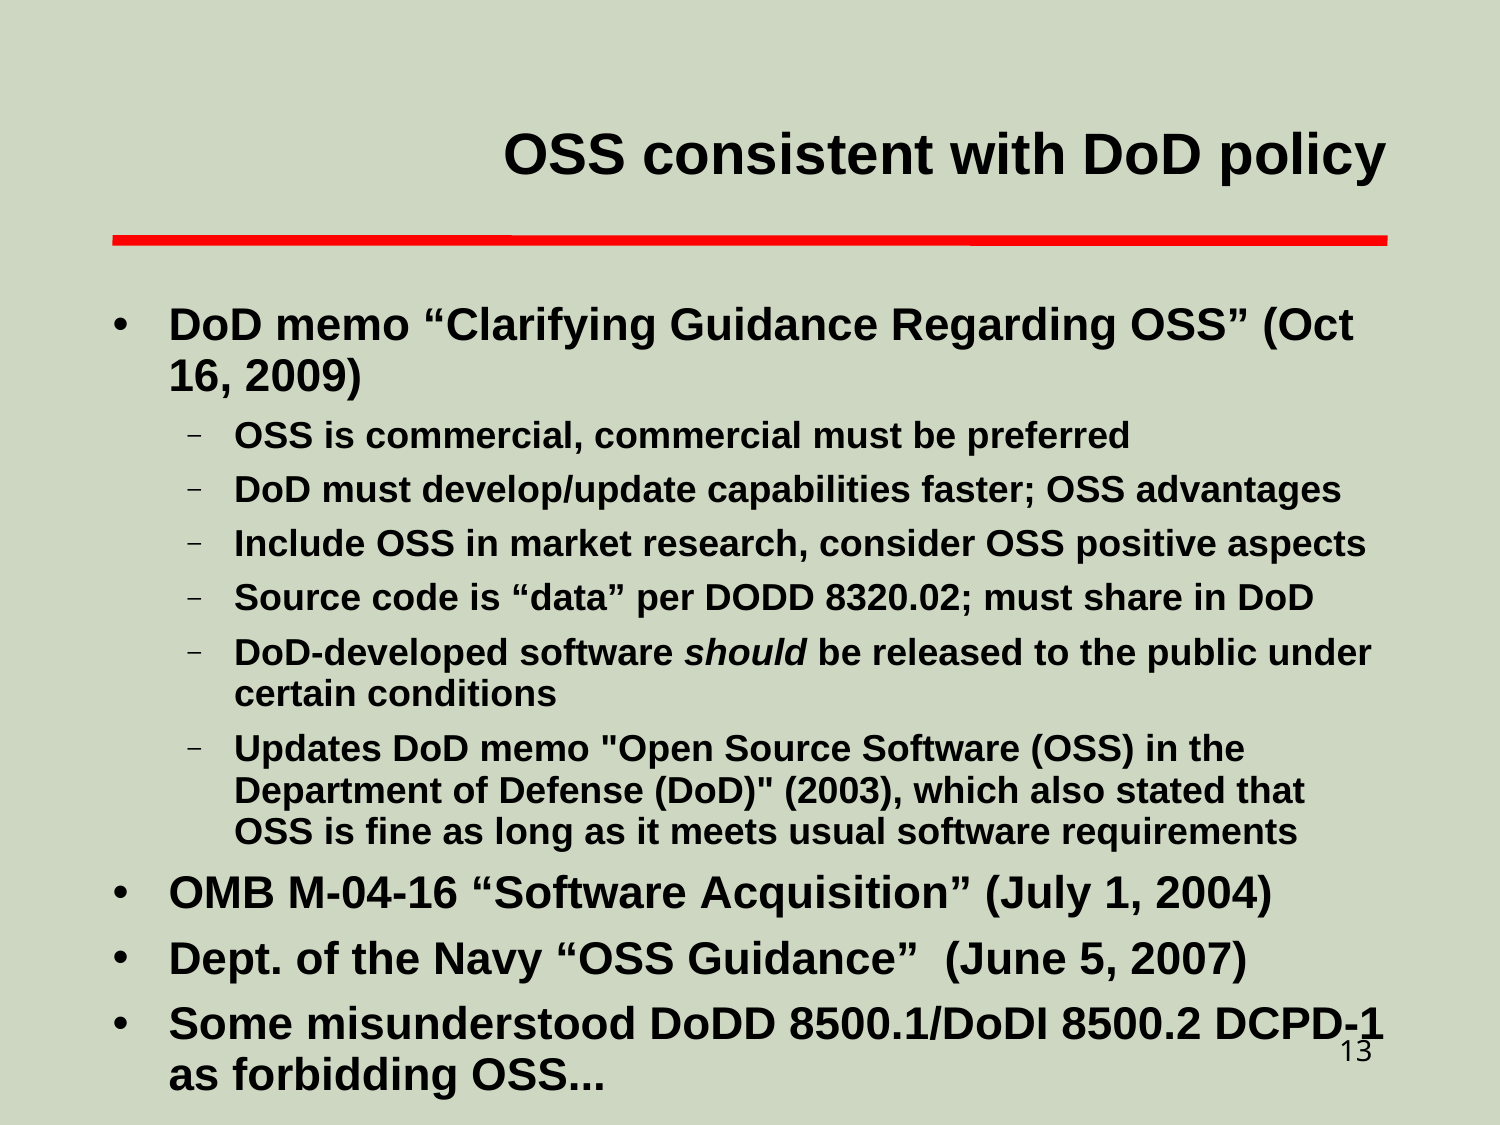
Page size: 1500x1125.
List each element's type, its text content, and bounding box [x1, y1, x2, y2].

title OSS consistent with DoD policy [337, 93, 1388, 217]
list DoD memo “Clarifying Guidance Regarding OSS” (Oct 16, 2009) OSS is commercial, commercial must be preferred DoD must develop/update capabilities faster; OSS advantages Include OSS in market research, consider OSS positive aspects Source code is “data” per DODD 8320.02; must share in DoD DoD-developed software should be released to the public under certain conditions Updates DoD memo "Open Source Software (OSS) in the Department of Defense (DoD)" (2003), which also stated that OSS is fine as long as it meets usual software requirements OMB M-04-16 “Software Acquisition” (July 1, 2004) Dept. of the Navy “OSS Guidance” (June 5, 2007) Some misunderstood DoDD 8500.1/DoDI 8500.2 DCPD-1 as forbidding OSS... [112, 299, 1388, 1102]
